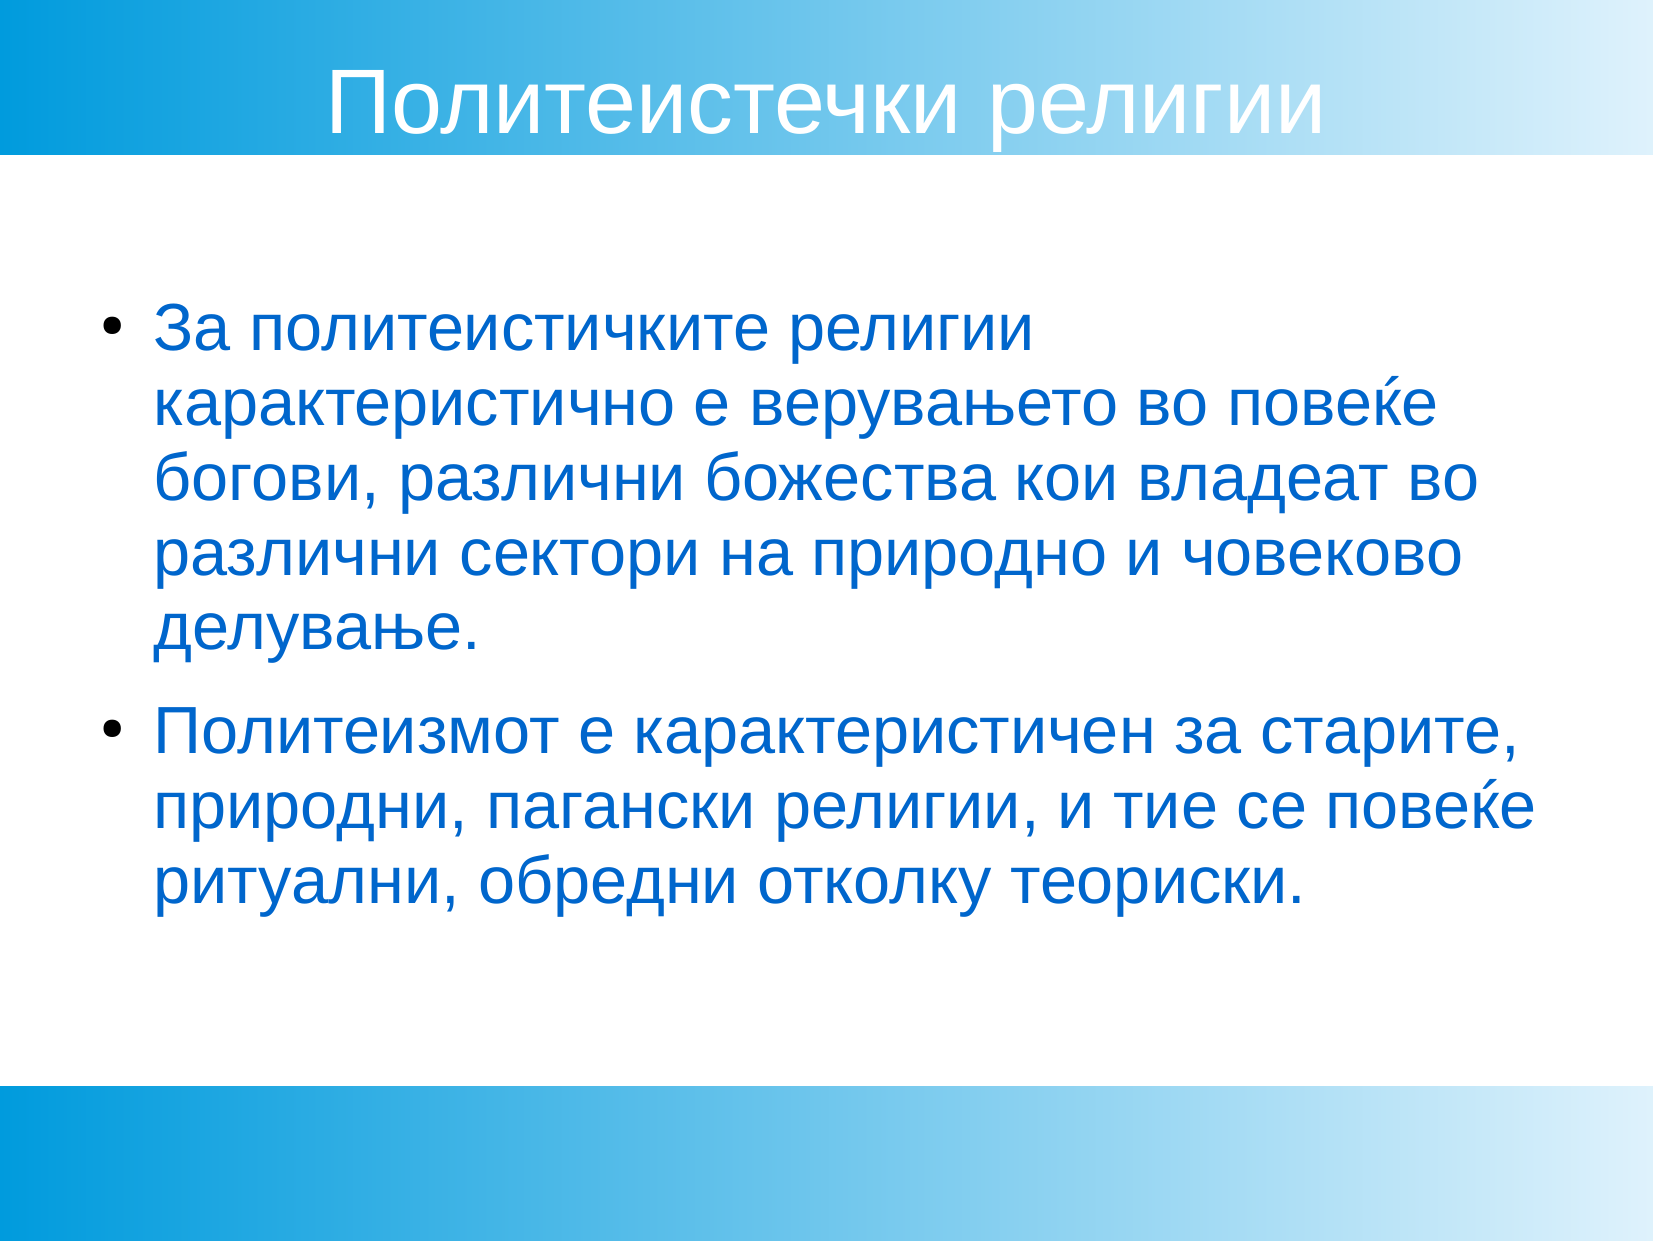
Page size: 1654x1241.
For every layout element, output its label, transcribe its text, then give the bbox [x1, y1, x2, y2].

list За политеистичките религии карактеристично е верувањето во повеќе богови, различни божества кои владеат во различни сектори на природно и човеково делување. Политеизмот е карактеристичен за старите, природни, пагански религии, и тие се повеќе ритуални, обредни отколку теориски. [82, 290, 1571, 1010]
title Политеистечки религии [82, 49, 1571, 155]
